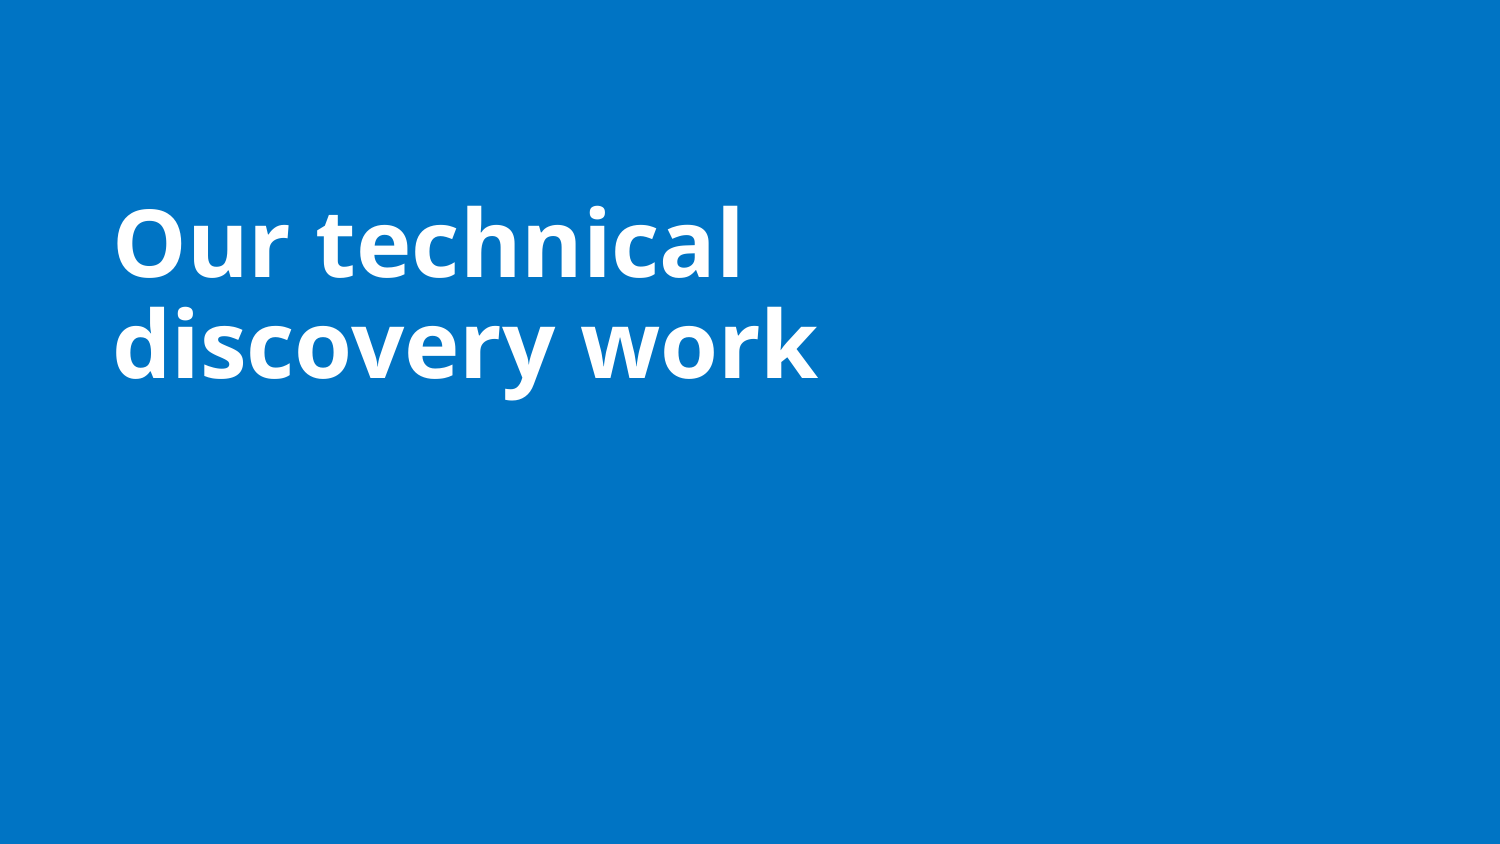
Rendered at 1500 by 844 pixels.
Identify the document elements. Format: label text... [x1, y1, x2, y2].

title Our technical discovery work [112, 195, 1085, 401]
